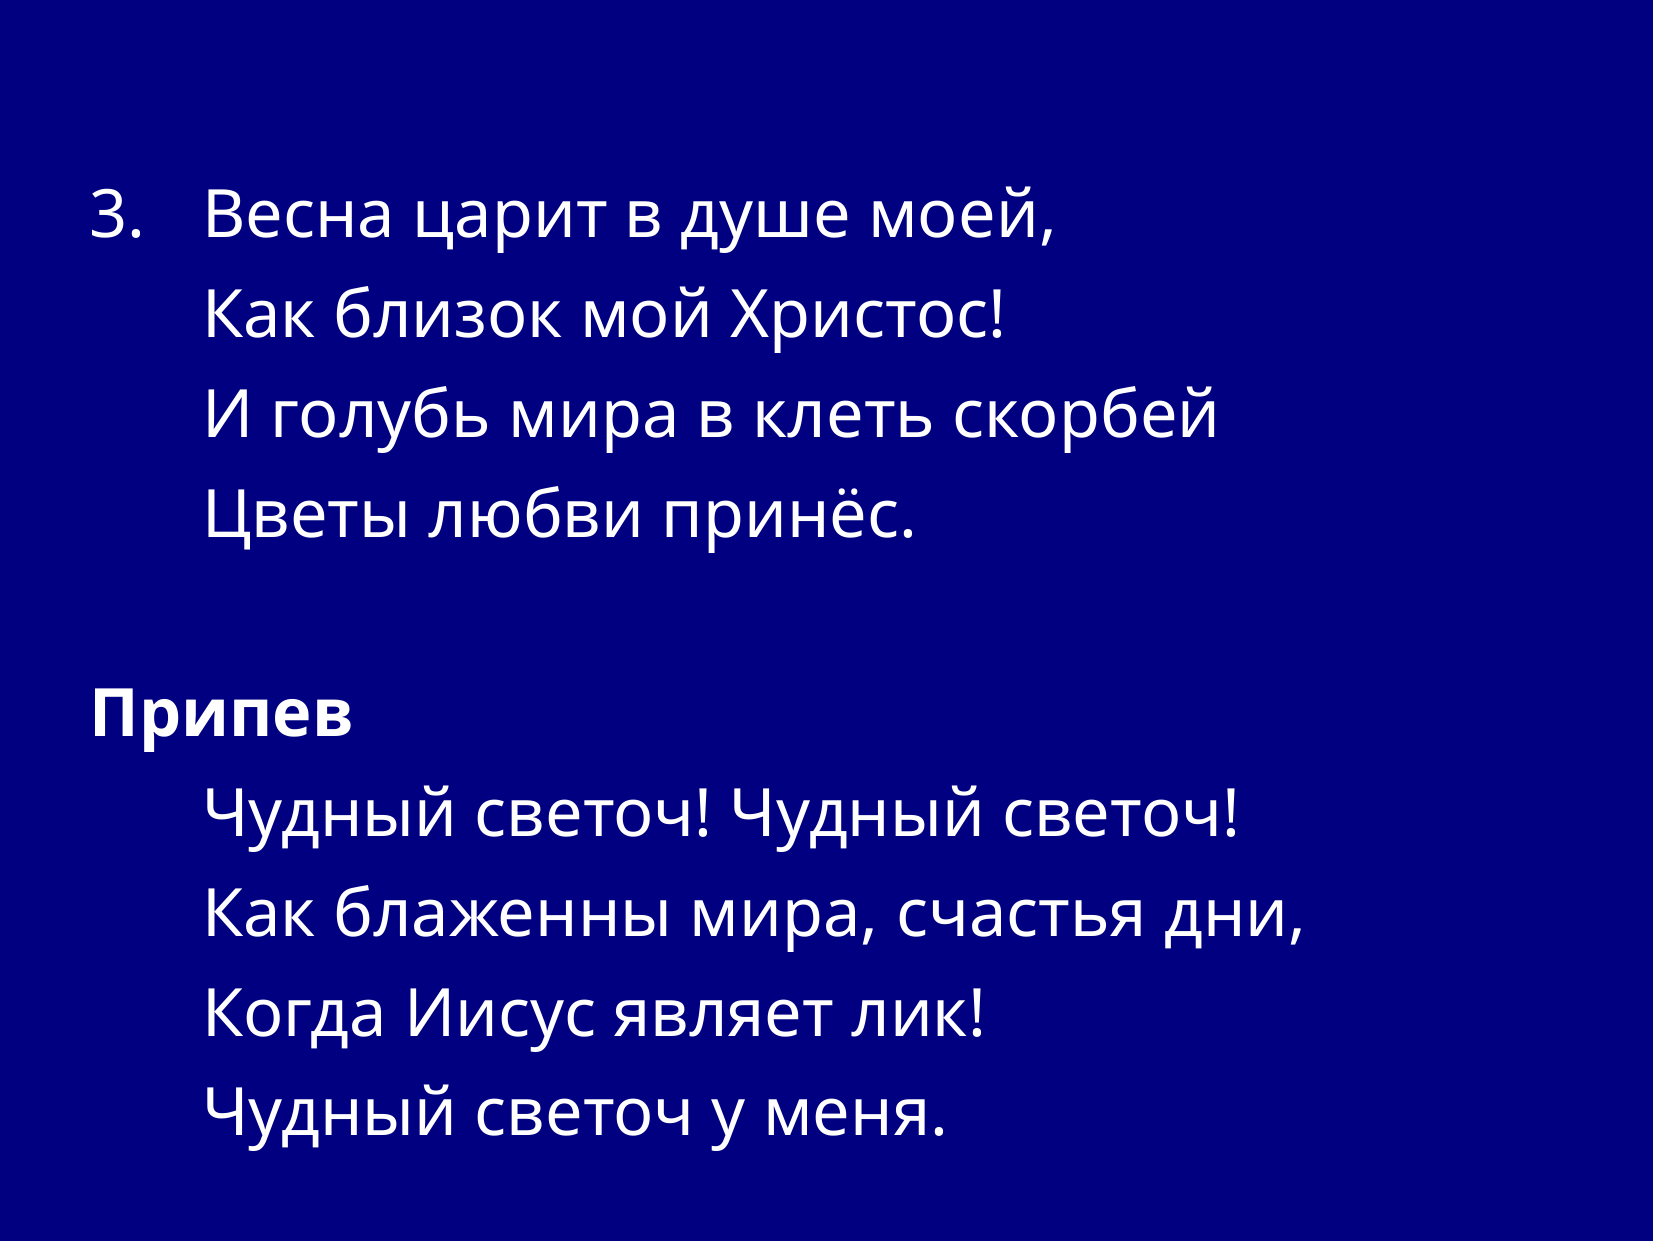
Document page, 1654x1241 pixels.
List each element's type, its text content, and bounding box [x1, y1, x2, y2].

text_box 3. Весна царит в душе моей, Как близок мой Христос! И голубь мира в клеть скорбей Цветы любви принёс. Припев Чудный светоч! Чудный светоч! Как блаженны мира, счастья дни, Когда Иисус являет лик! Чудный светоч у меня. [75, 150, 1576, 1163]
